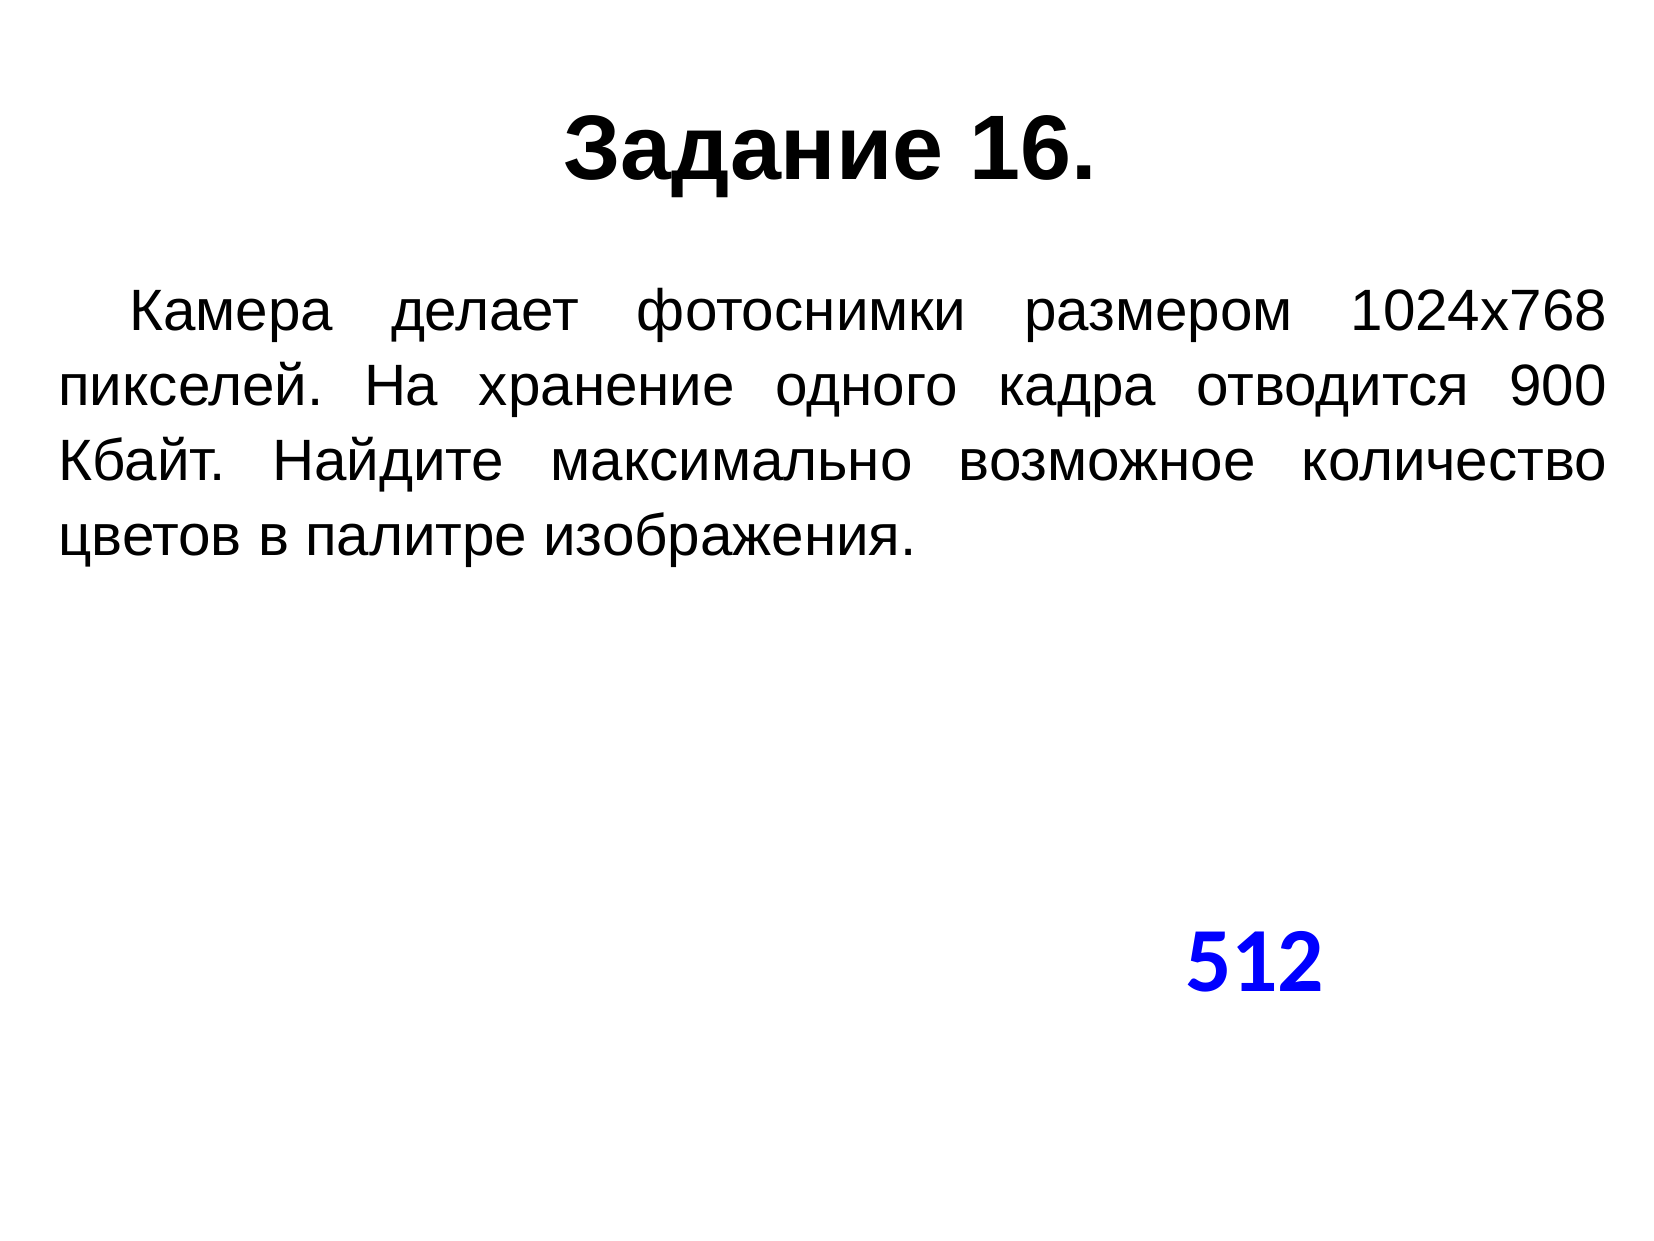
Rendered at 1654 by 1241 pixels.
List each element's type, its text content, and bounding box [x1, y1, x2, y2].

list Камера делает фотоснимки размером 1024х768 пикселей. На хранение одного кадра отводится 900 Кбайт. Найдите максимально возможное количество цветов в палитре изображения. [58, 268, 1609, 513]
title Задание 16. [82, 68, 1571, 268]
text_box 512 [1151, 915, 1359, 1022]
